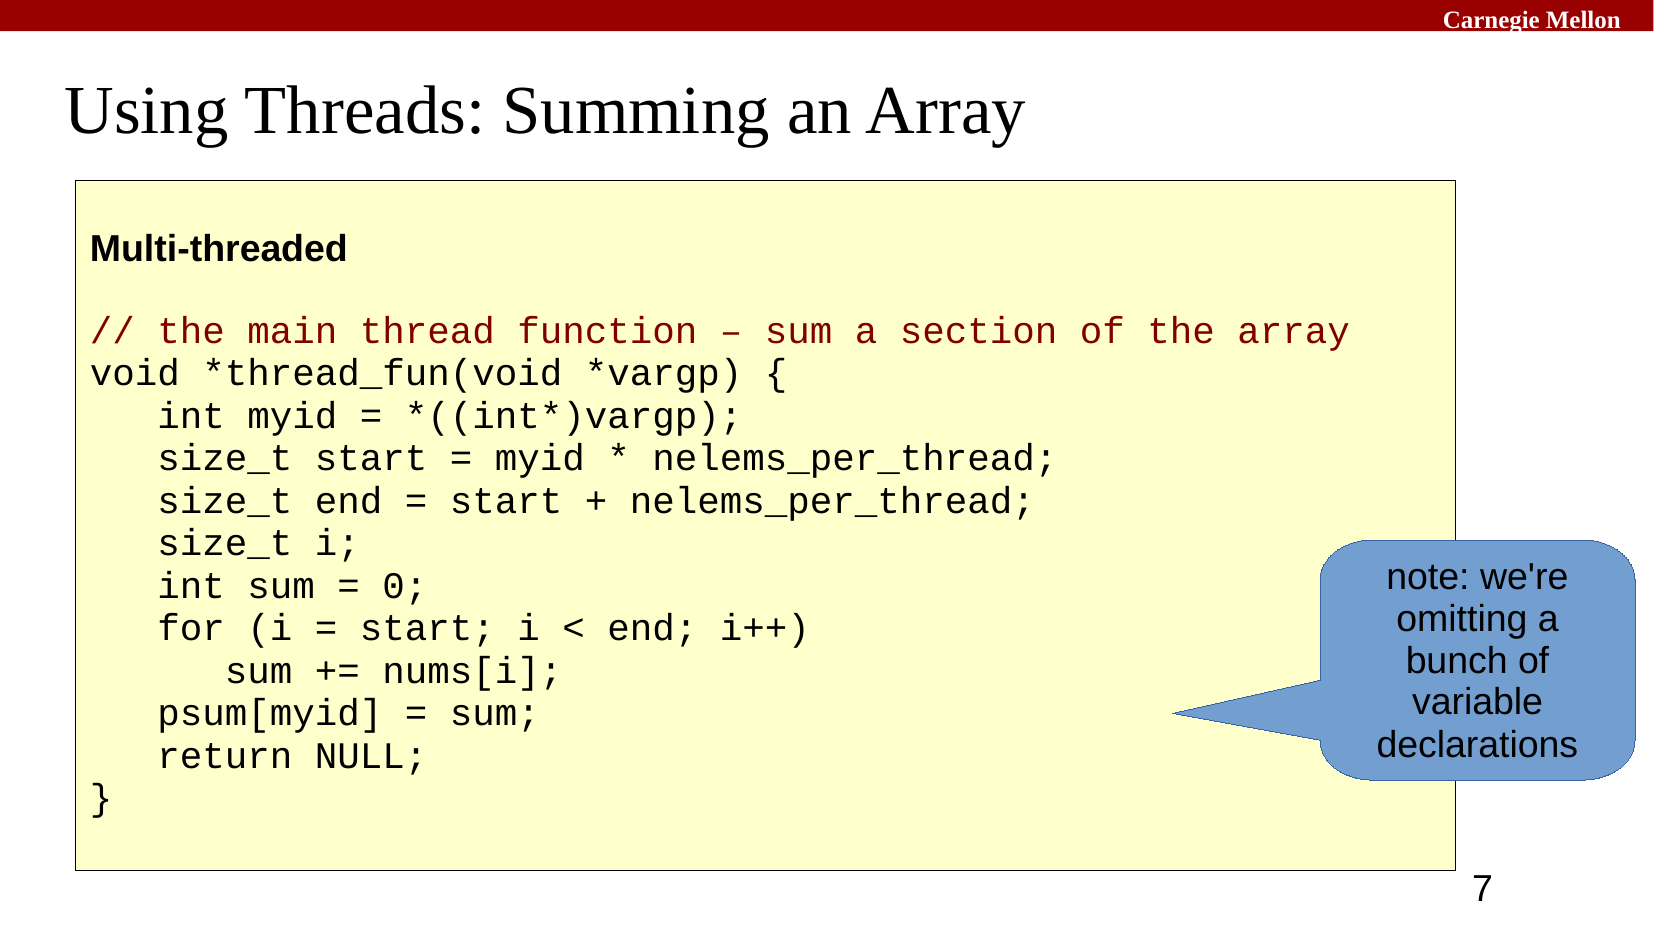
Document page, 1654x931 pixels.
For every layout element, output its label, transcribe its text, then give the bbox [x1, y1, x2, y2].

text_box Multi-threaded // the main thread function – sum a section of the array void *thread_fun(void *vargp) { int myid = *((int*)vargp); size_t start = myid * nelems_per_thread; size_t end = start + nelems_per_thread; size_t i; int sum = 0; for (i = start; i < end; i++) sum += nums[i]; psum[myid] = sum; return NULL; } [75, 180, 1456, 871]
text_box note: we're omitting a bunch of variable declarations [1172, 540, 1636, 781]
title Using Threads: Summing an Array [64, 58, 1576, 163]
